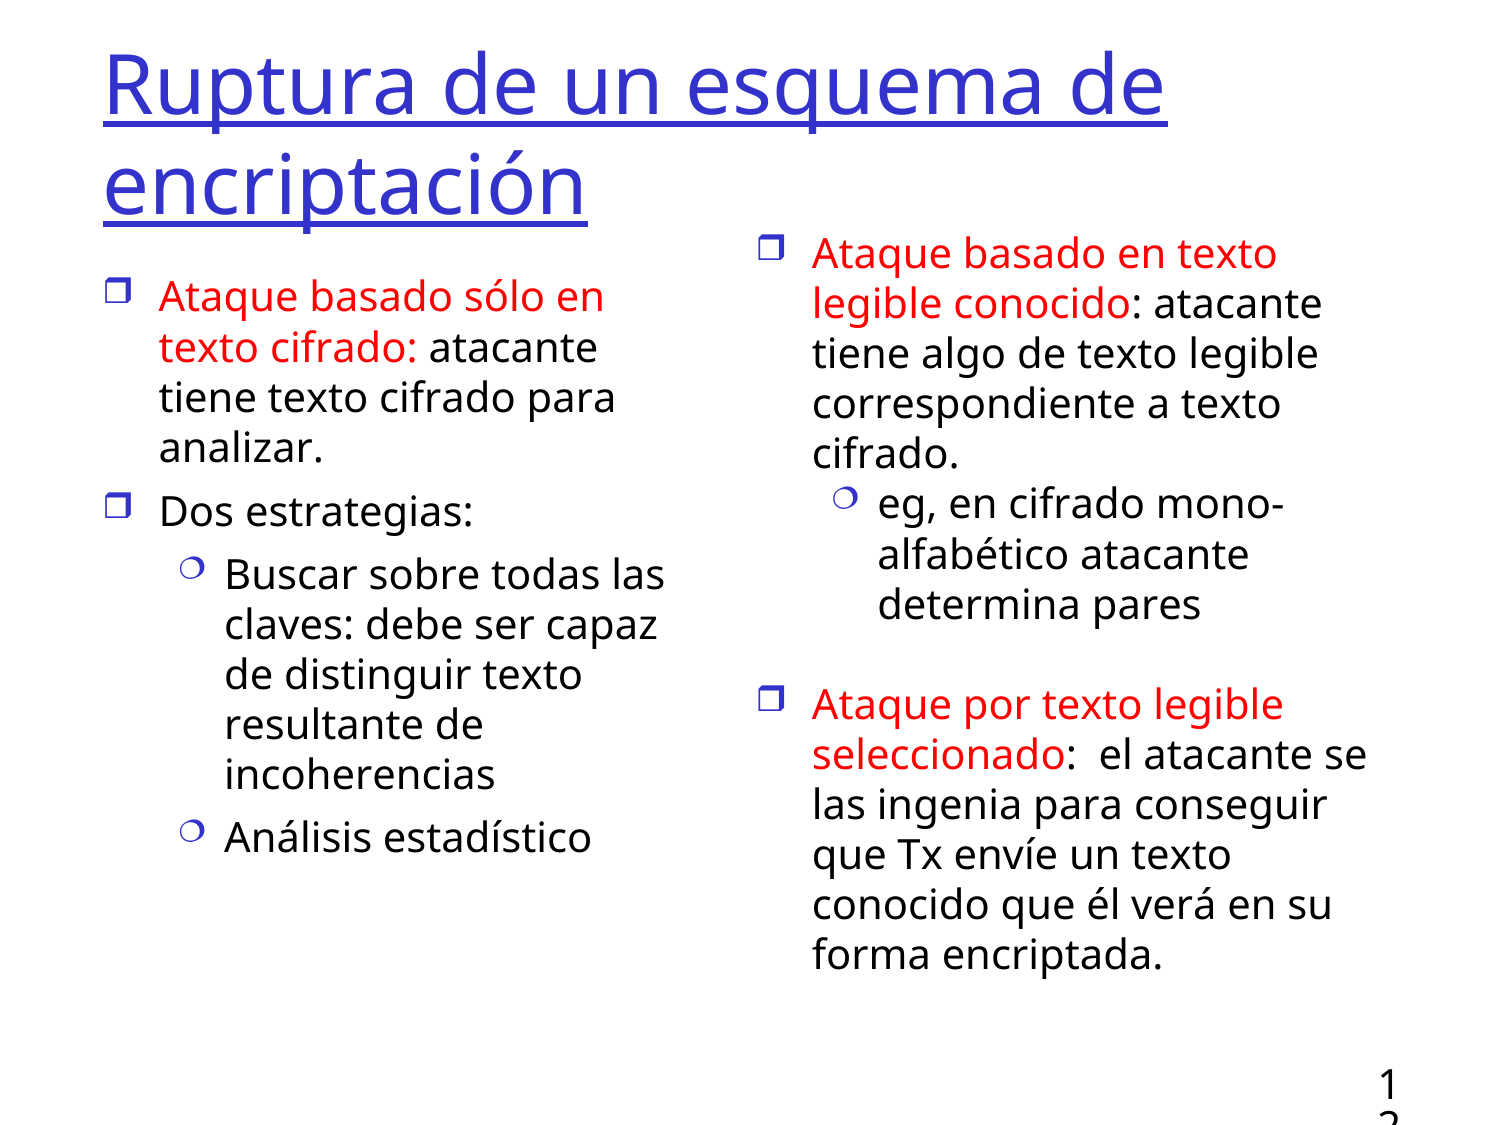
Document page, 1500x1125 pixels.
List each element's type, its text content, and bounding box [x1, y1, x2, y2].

list Ataque basado sólo en texto cifrado: atacante tiene texto cifrado para analizar. Dos estrategias: Buscar sobre todas las claves: debe ser capaz de distinguir texto resultante de incoherencias Análisis estadístico [87, 262, 710, 1006]
list Ataque basado en texto legible conocido: atacante tiene algo de texto legible correspondiente a texto cifrado. eg, en cifrado mono-alfabético atacante determina pares Ataque por texto legible seleccionado: el atacante se las ingenia para conseguir que Tx envíe un texto conocido que él verá en su forma encriptada. [740, 219, 1425, 1041]
title Ruptura de un esquema de encriptación [87, 16, 1363, 247]
